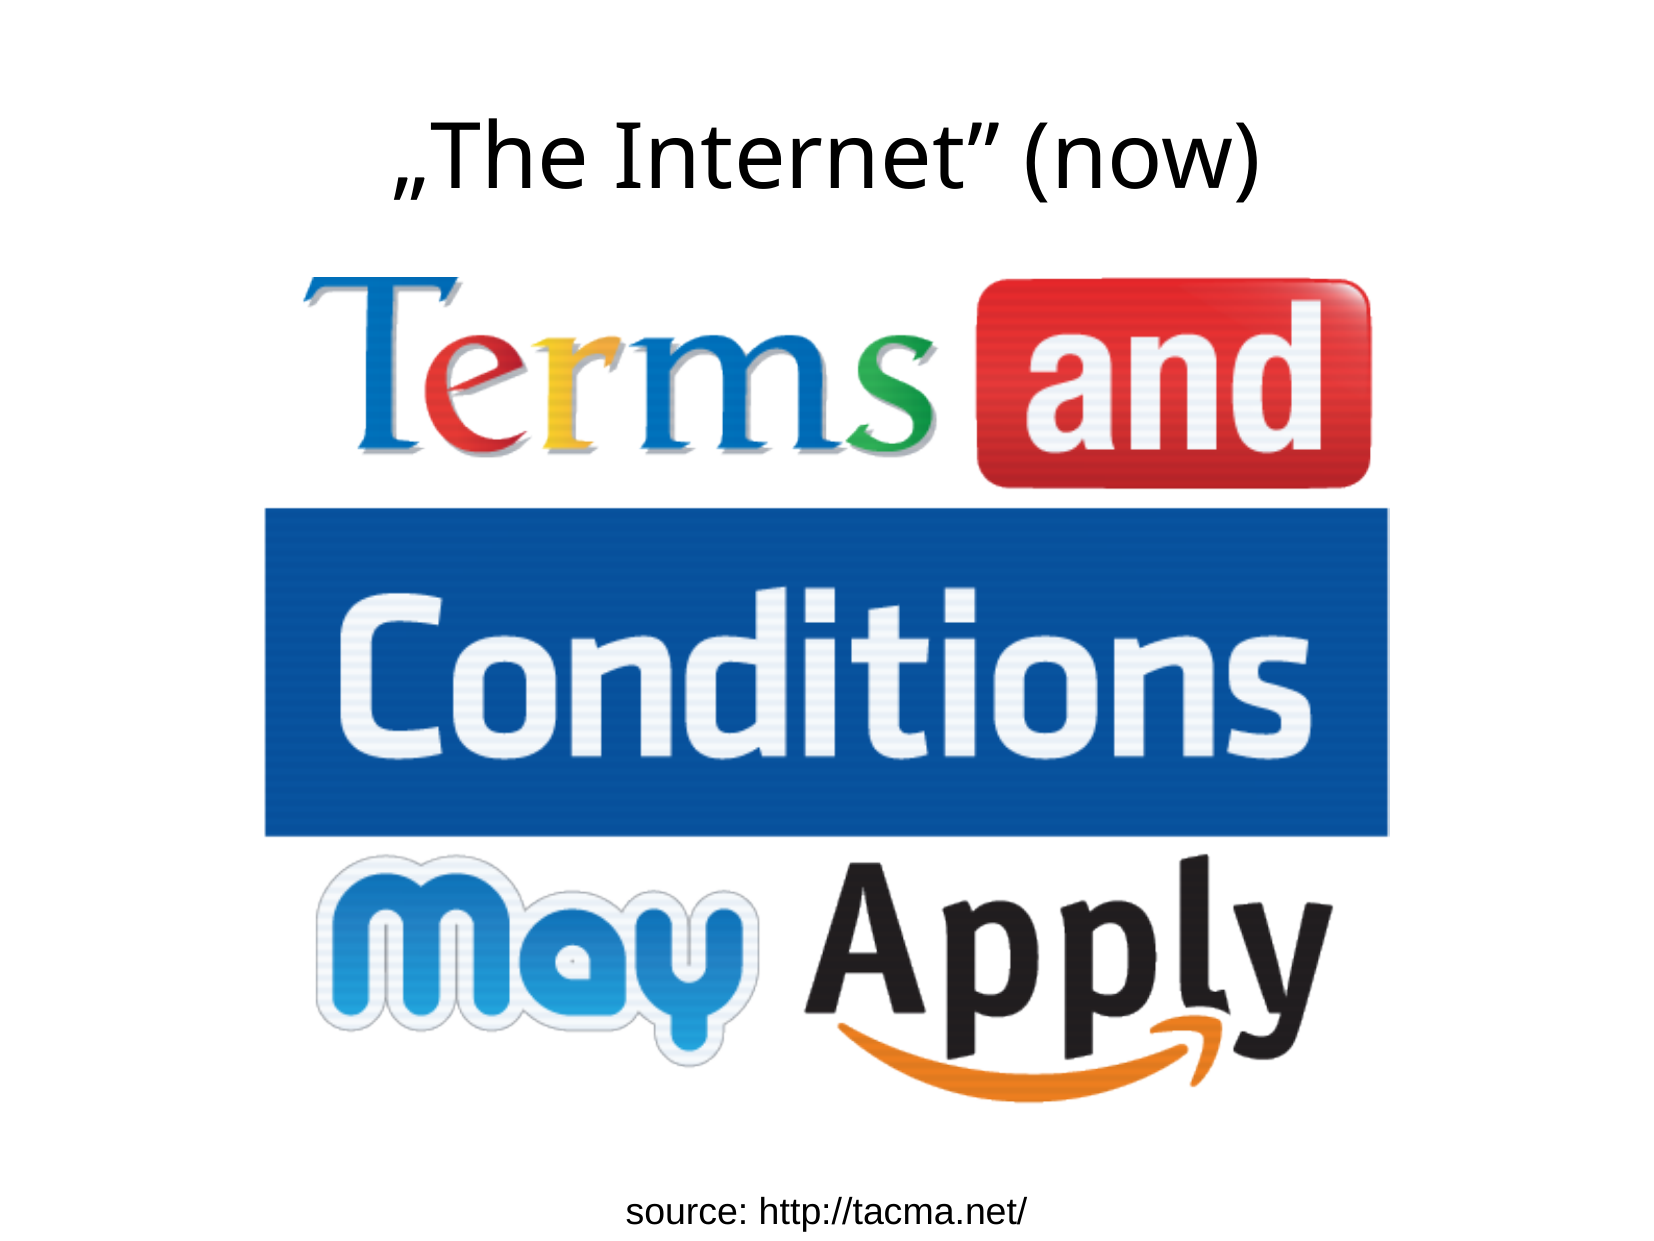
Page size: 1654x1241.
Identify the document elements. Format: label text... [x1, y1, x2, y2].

picture [264, 277, 1390, 1142]
text_box source: http://tacma.net/ [610, 1183, 1043, 1241]
title „The Internet” (now) [82, 49, 1571, 257]
